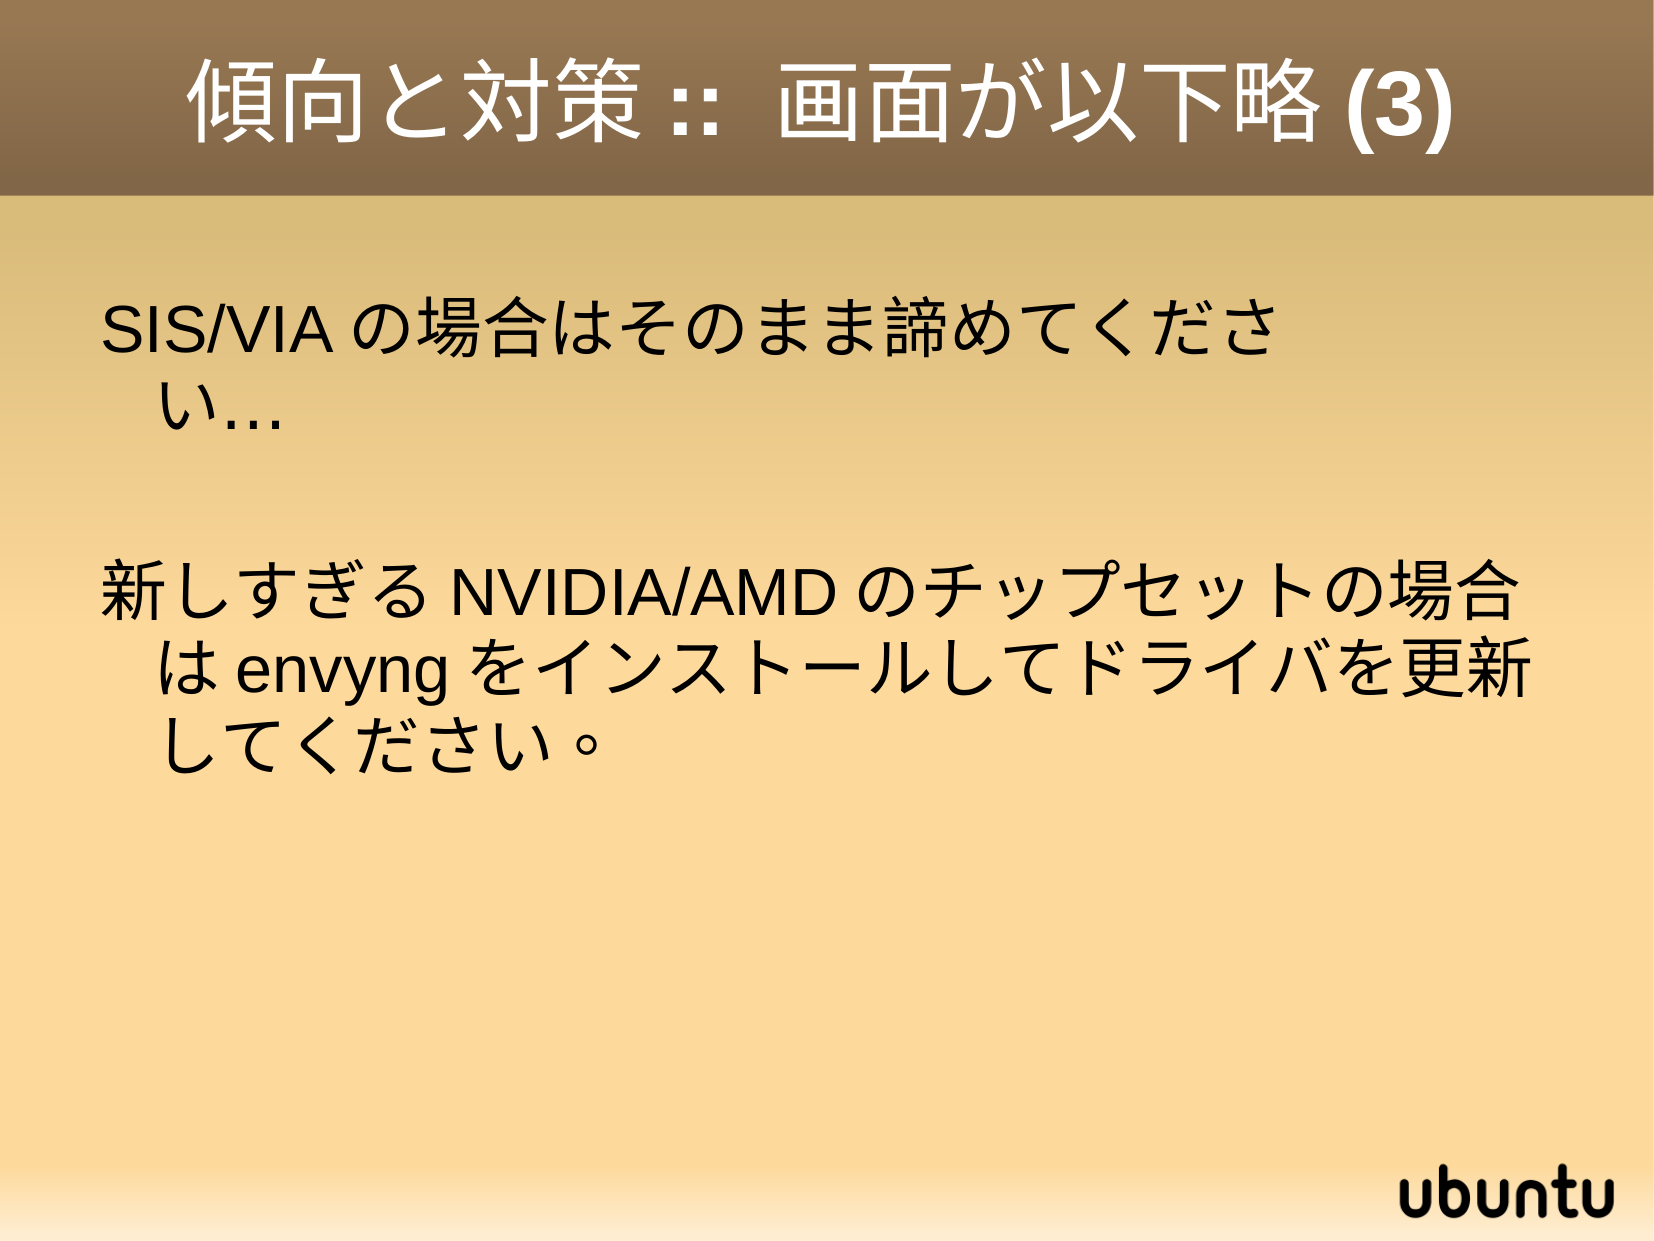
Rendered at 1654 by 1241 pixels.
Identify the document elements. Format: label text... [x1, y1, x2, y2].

title 傾向と対策:: 画面が以下略(3) [76, 0, 1565, 208]
list SIS/VIAの場合はそのまま諦めてください… 新しすぎるNVIDIA/AMDのチップセットの場合はenvyngをインストールしてドライバを更新してください。 [82, 290, 1571, 1094]
picture [0, 0, 1654, 1241]
